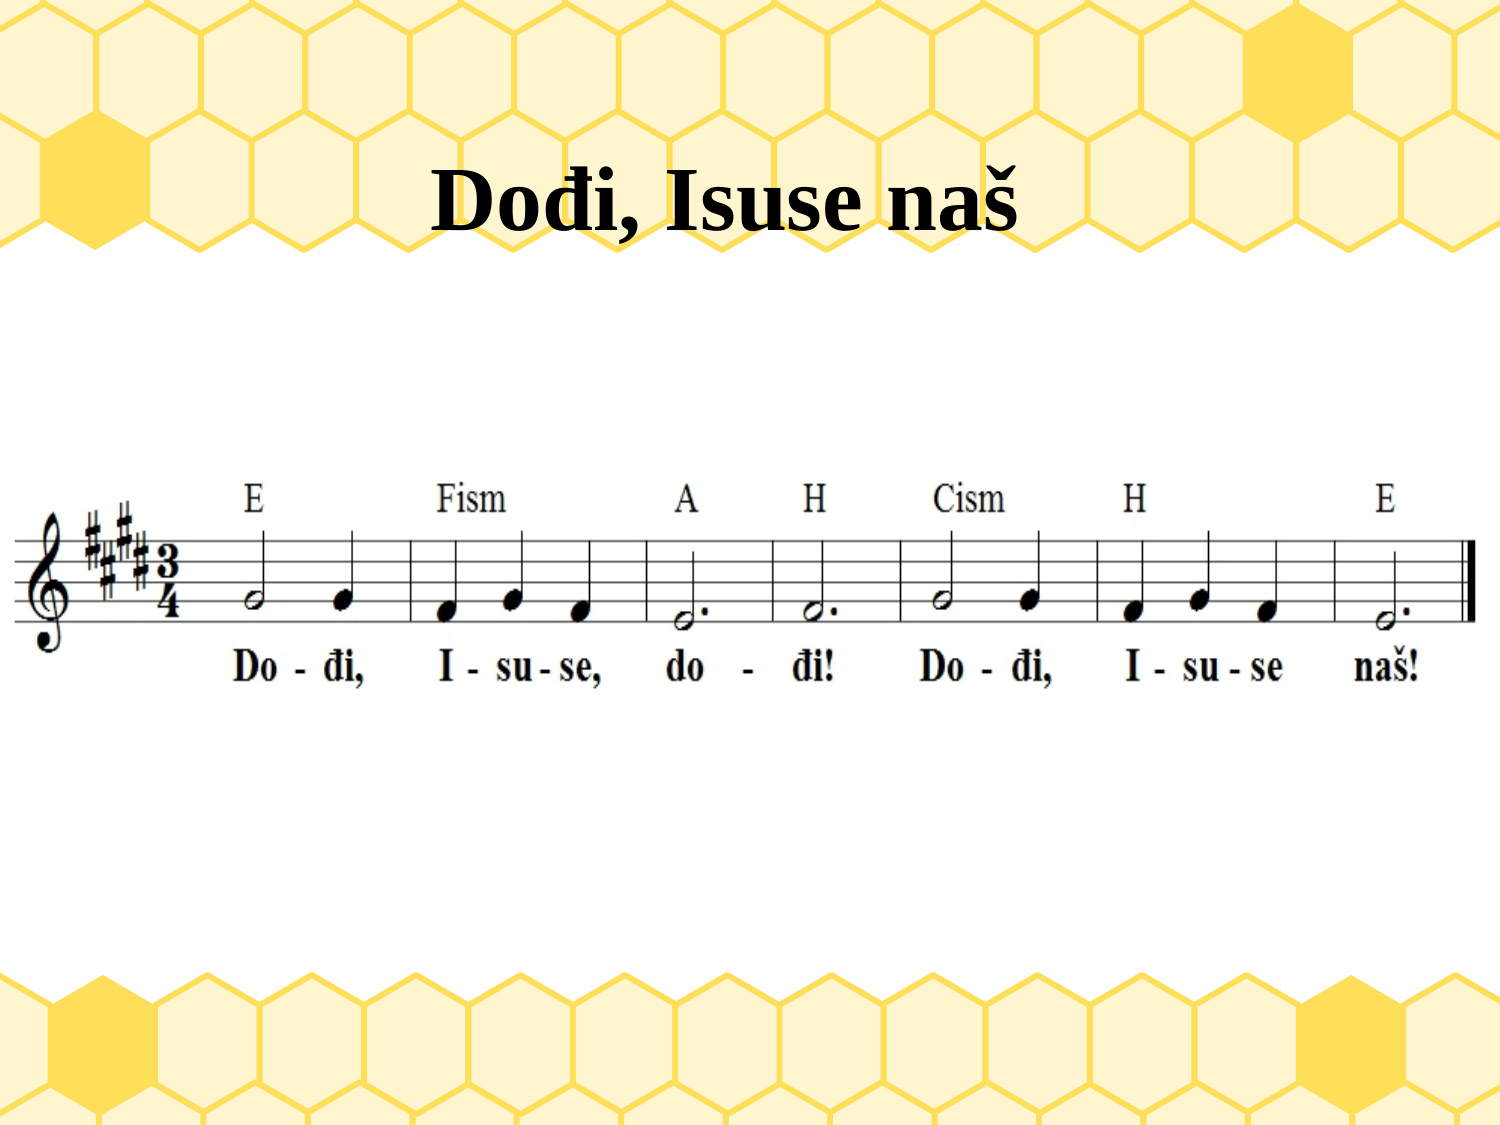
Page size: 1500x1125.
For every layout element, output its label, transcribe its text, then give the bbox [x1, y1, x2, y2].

picture [0, 458, 1500, 717]
text_box Dođi, Isuse naš [87, 99, 1363, 288]
